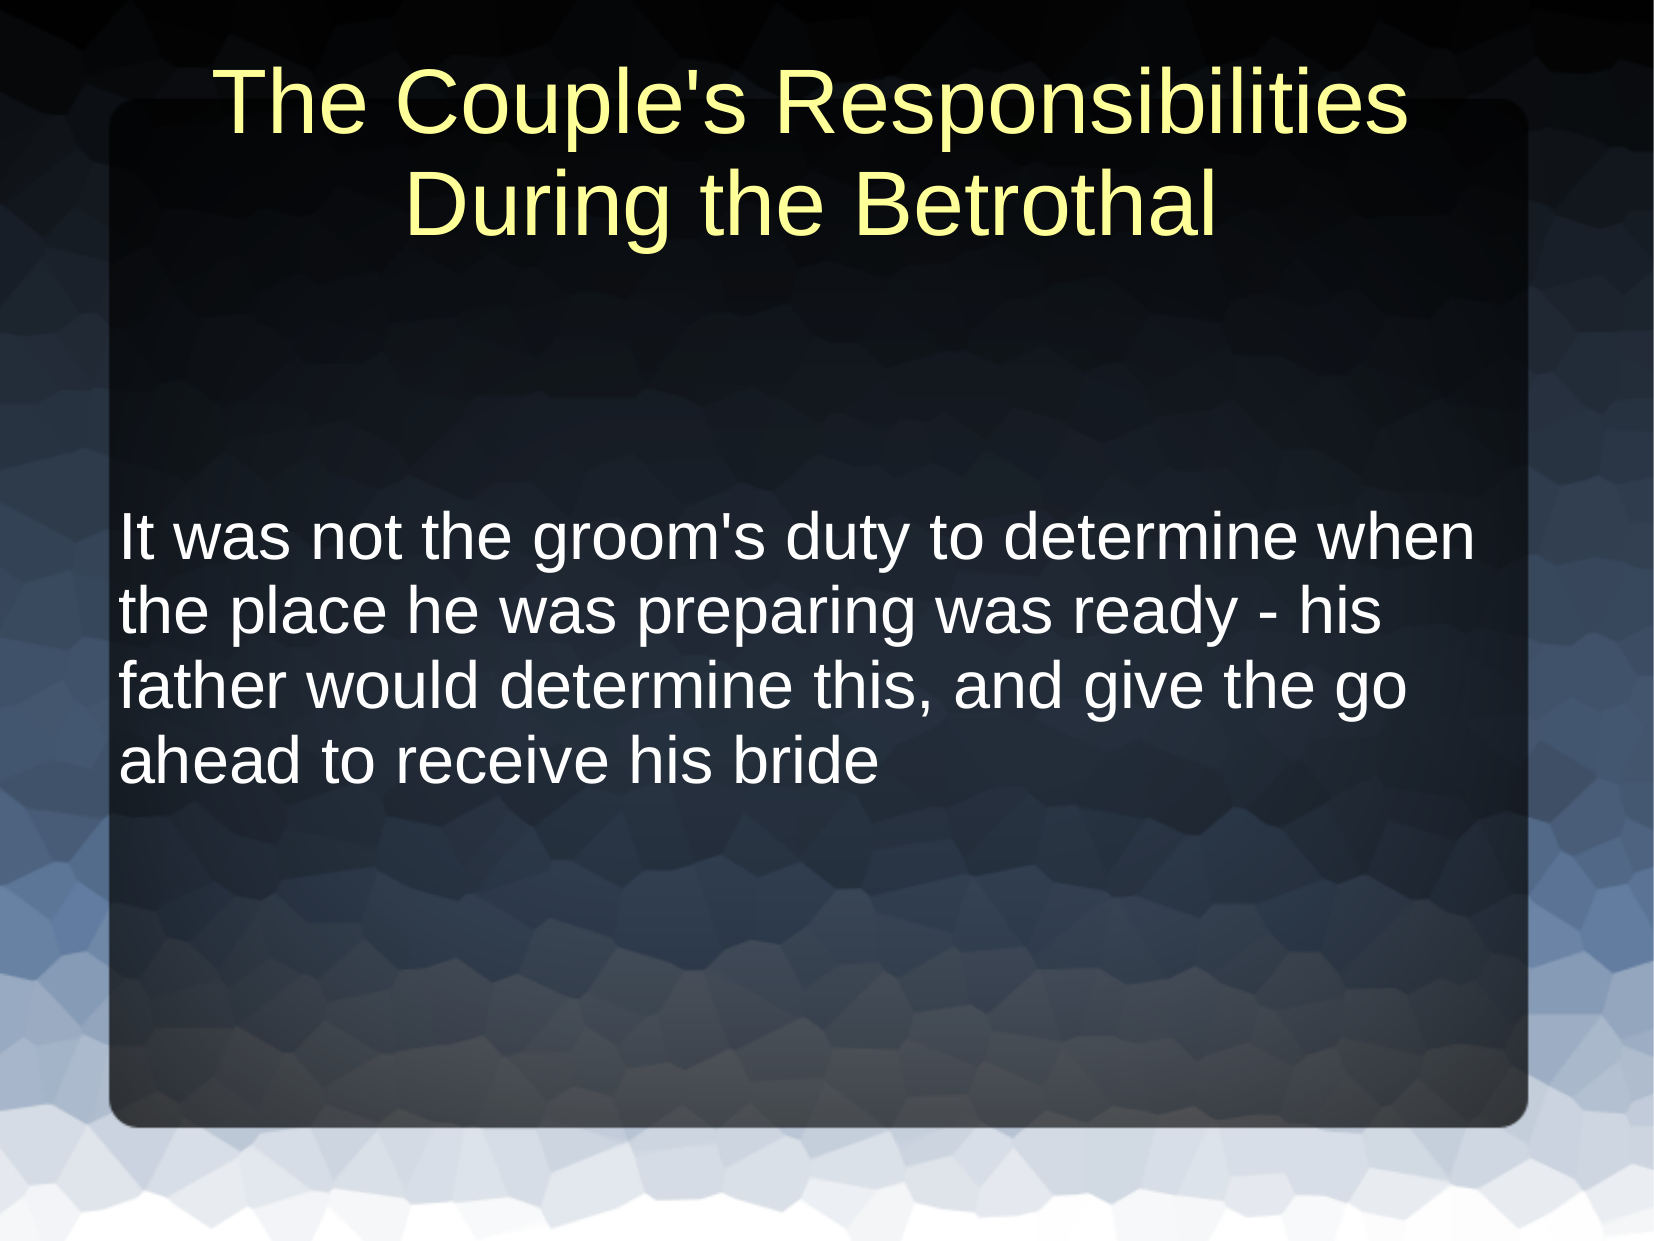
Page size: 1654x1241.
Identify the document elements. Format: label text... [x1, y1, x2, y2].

picture [0, 0, 1654, 1241]
title The Couple's Responsibilities During the Betrothal [118, 49, 1506, 257]
list It was not the groom's duty to determine when the place he was preparing was ready - his father would determine this, and give the go ahead to receive his bride [118, 290, 1506, 1109]
